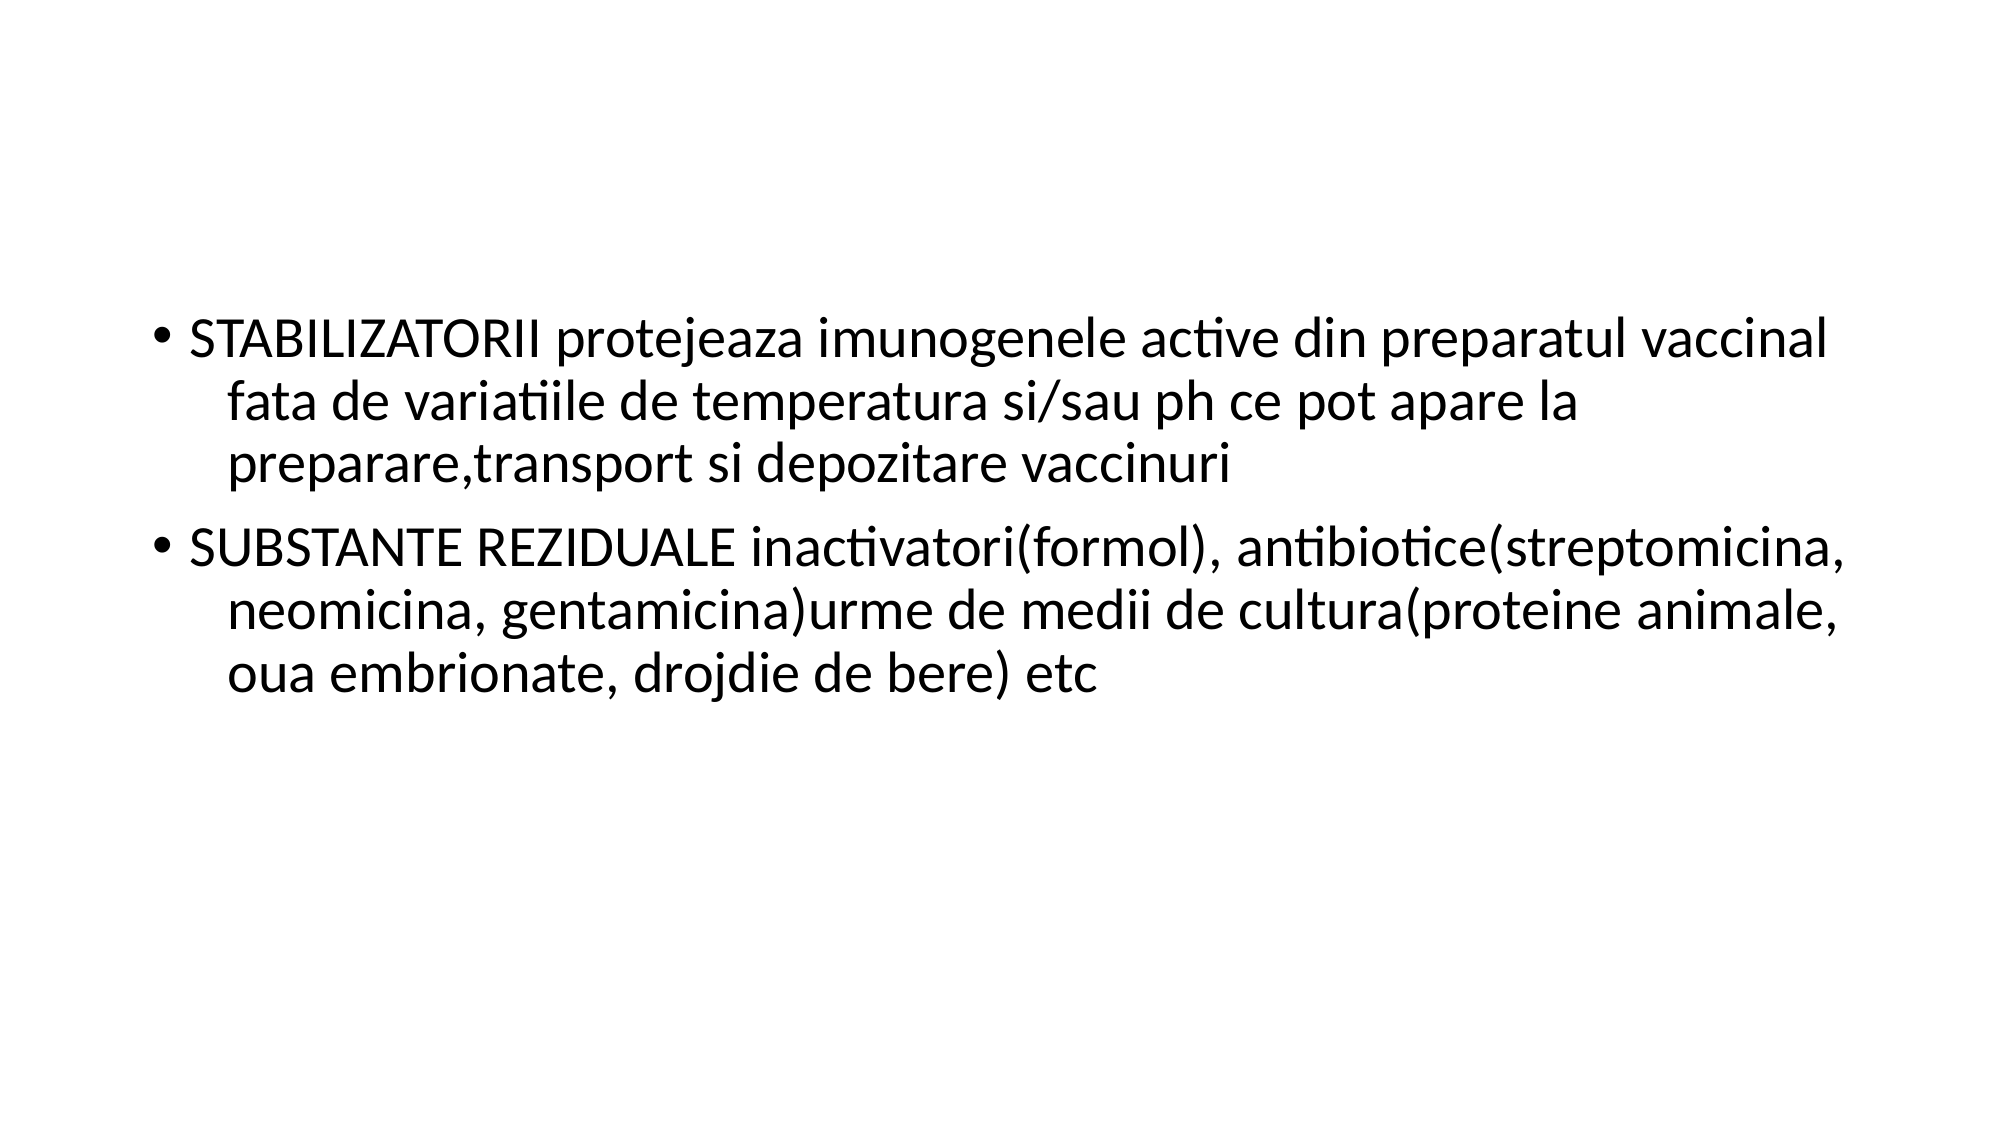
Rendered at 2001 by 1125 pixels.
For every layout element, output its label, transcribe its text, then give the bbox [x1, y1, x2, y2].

list STABILIZATORII protejeaza imunogenele active din preparatul vaccinal fata de variatiile de temperatura si/sau ph ce pot apare la preparare,transport si depozitare vaccinuri SUBSTANTE REZIDUALE inactivatori(formol), antibiotice(streptomicina, neomicina, gentamicina)urme de medii de cultura(proteine animale, oua embrionate, drojdie de bere) etc [137, 299, 1863, 1014]
